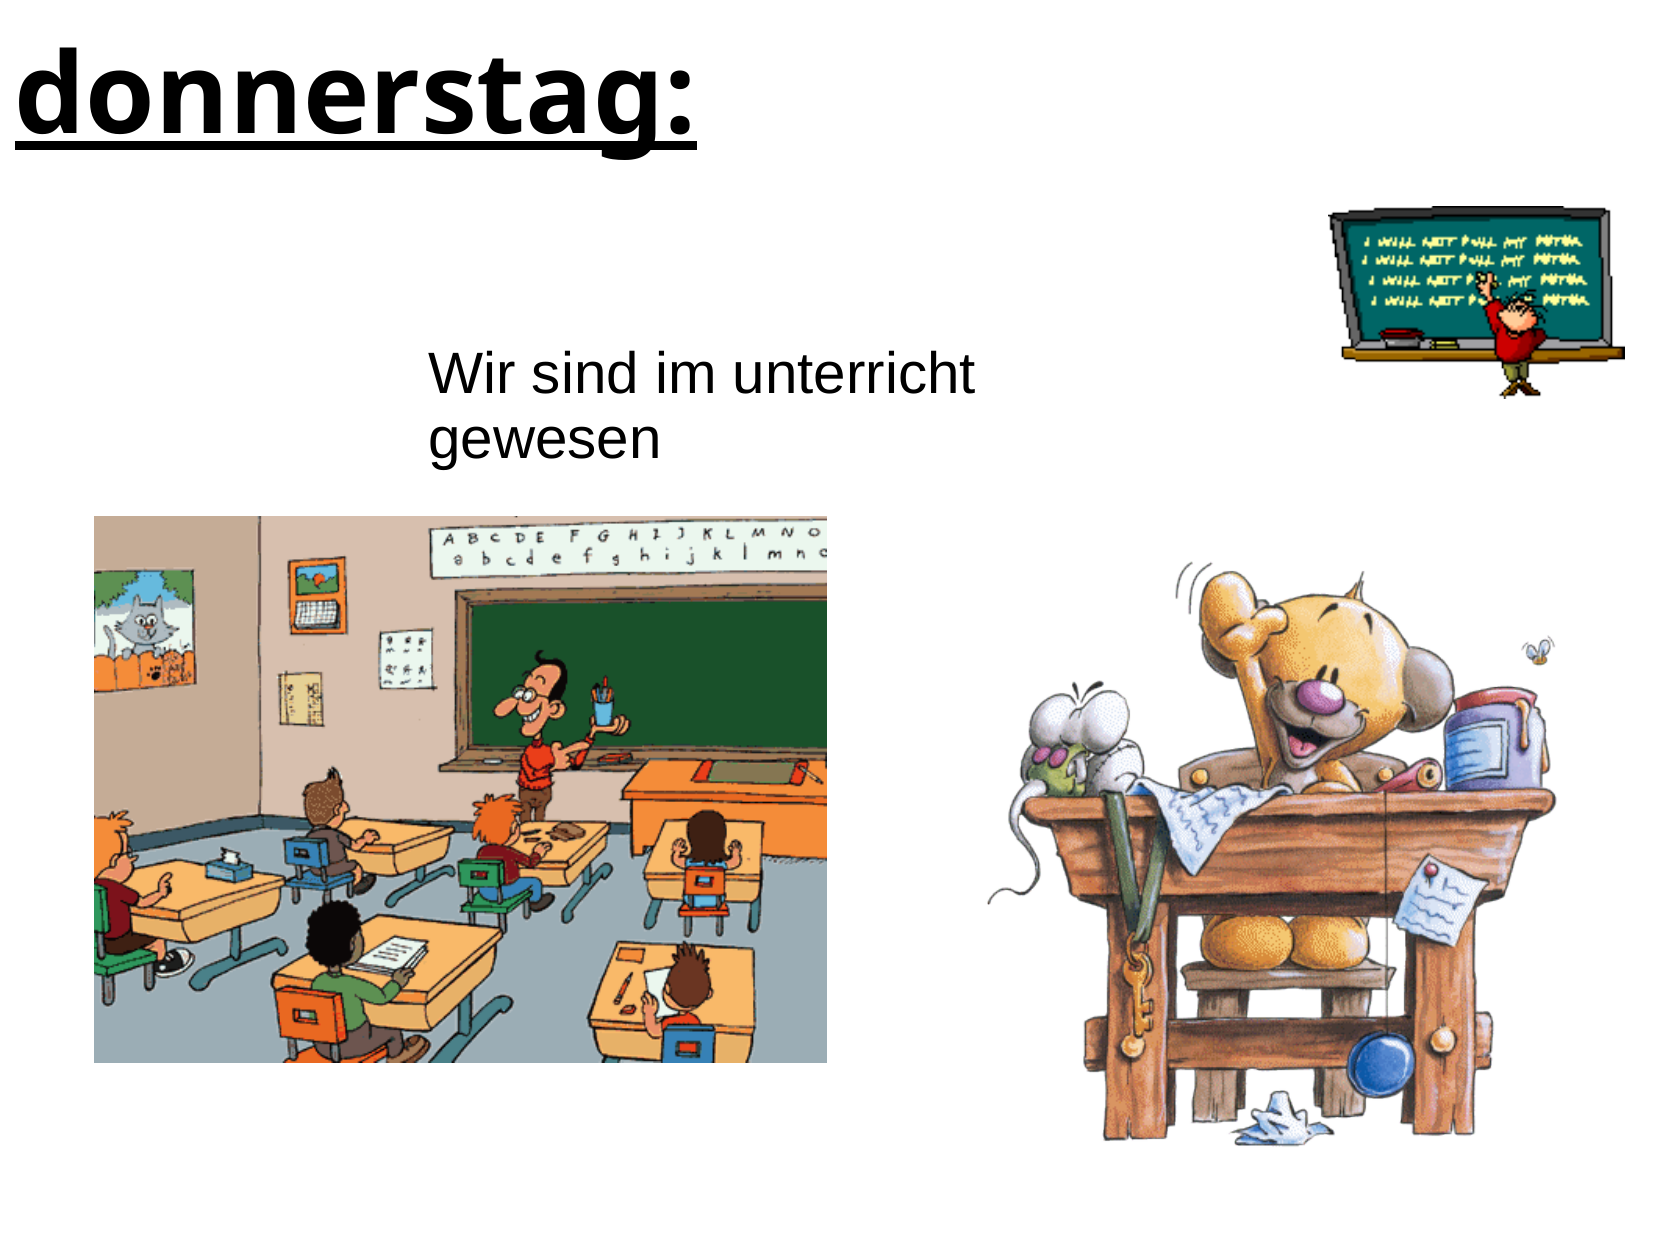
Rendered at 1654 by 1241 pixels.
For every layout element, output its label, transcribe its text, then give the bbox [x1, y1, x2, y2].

text_box Wir sind im unterricht gewesen [413, 333, 1126, 479]
text_box donnerstag: [0, 5, 739, 178]
picture [94, 516, 827, 1063]
picture [1328, 206, 1625, 399]
picture [974, 532, 1576, 1152]
